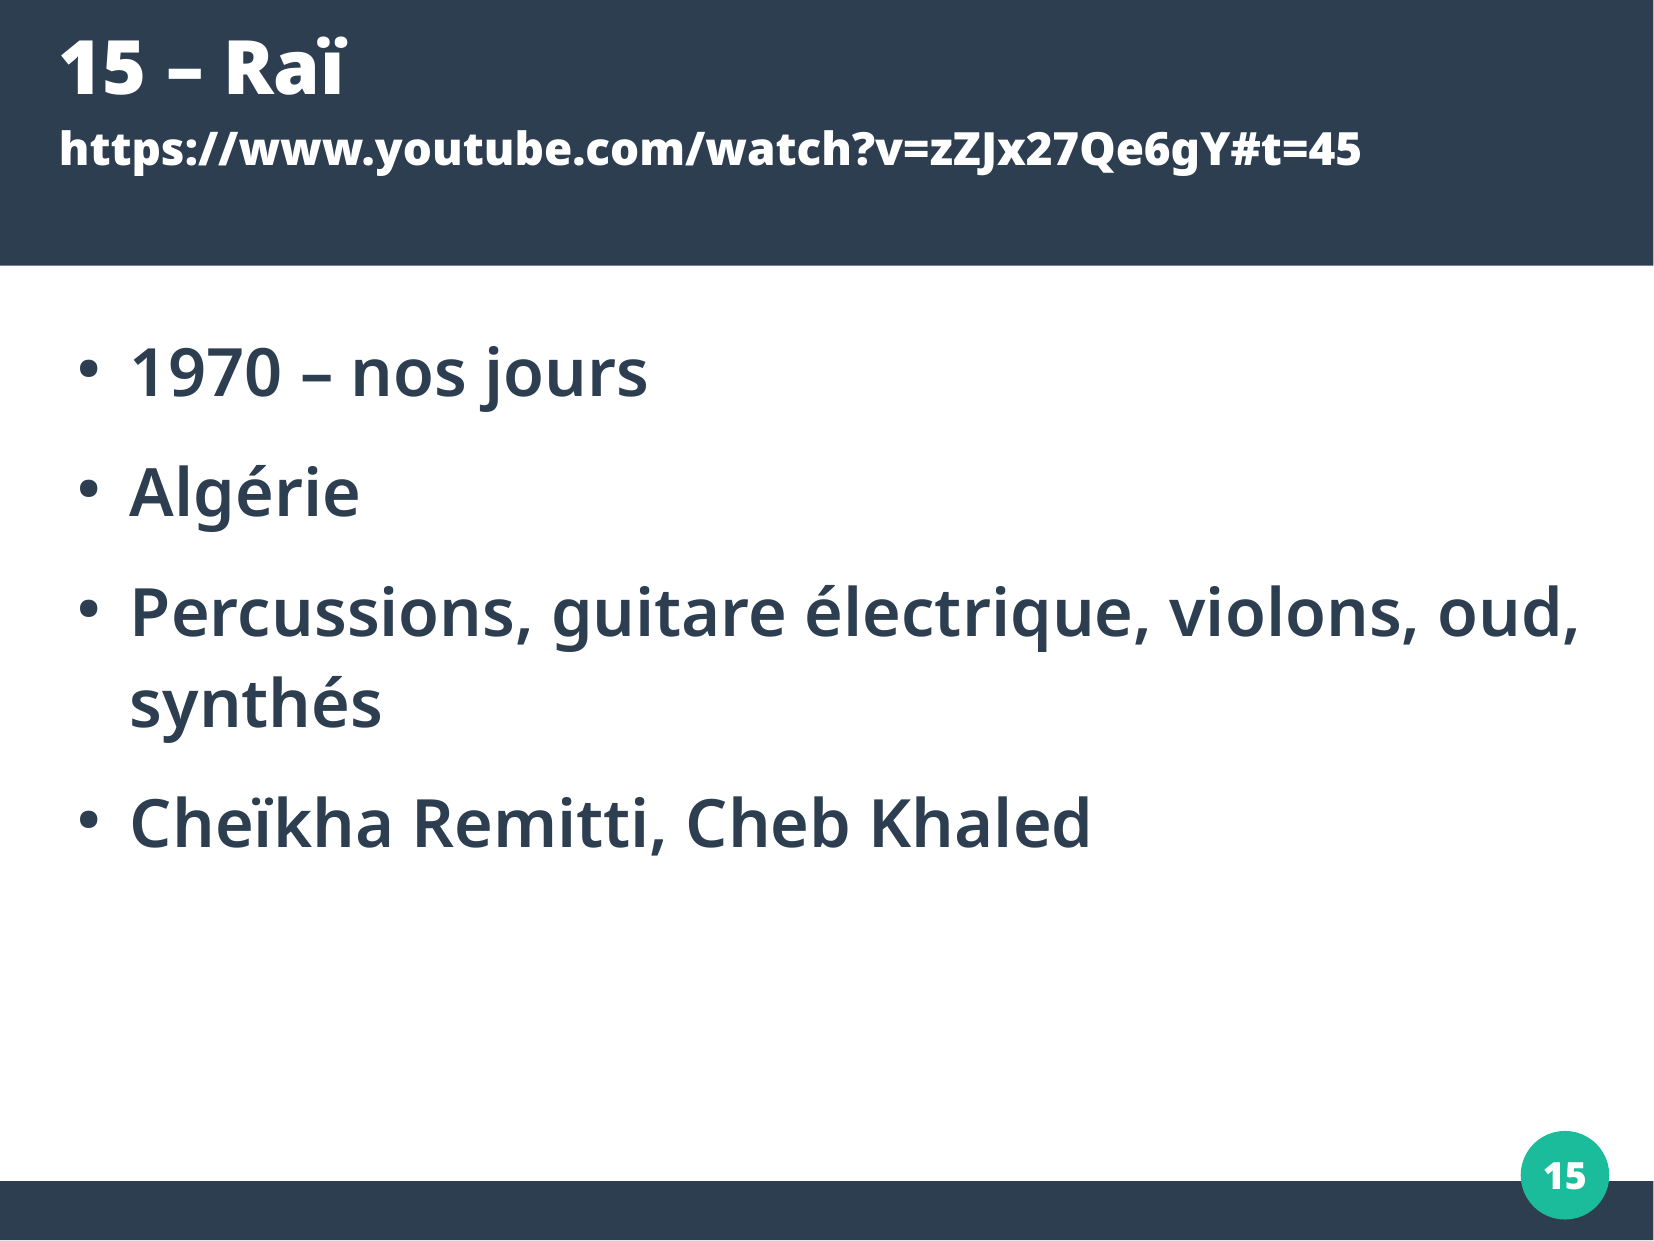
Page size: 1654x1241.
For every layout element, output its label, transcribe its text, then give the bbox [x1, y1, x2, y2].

title 15 – Raï https://www.youtube.com/watch?v=zZJx27Qe6gY#t=45 [59, 49, 1595, 207]
list 1970 – nos jours Algérie Percussions, guitare électrique, violons, oud, synthés Cheïkha Remitti, Cheb Khaled [59, 324, 1595, 1152]
